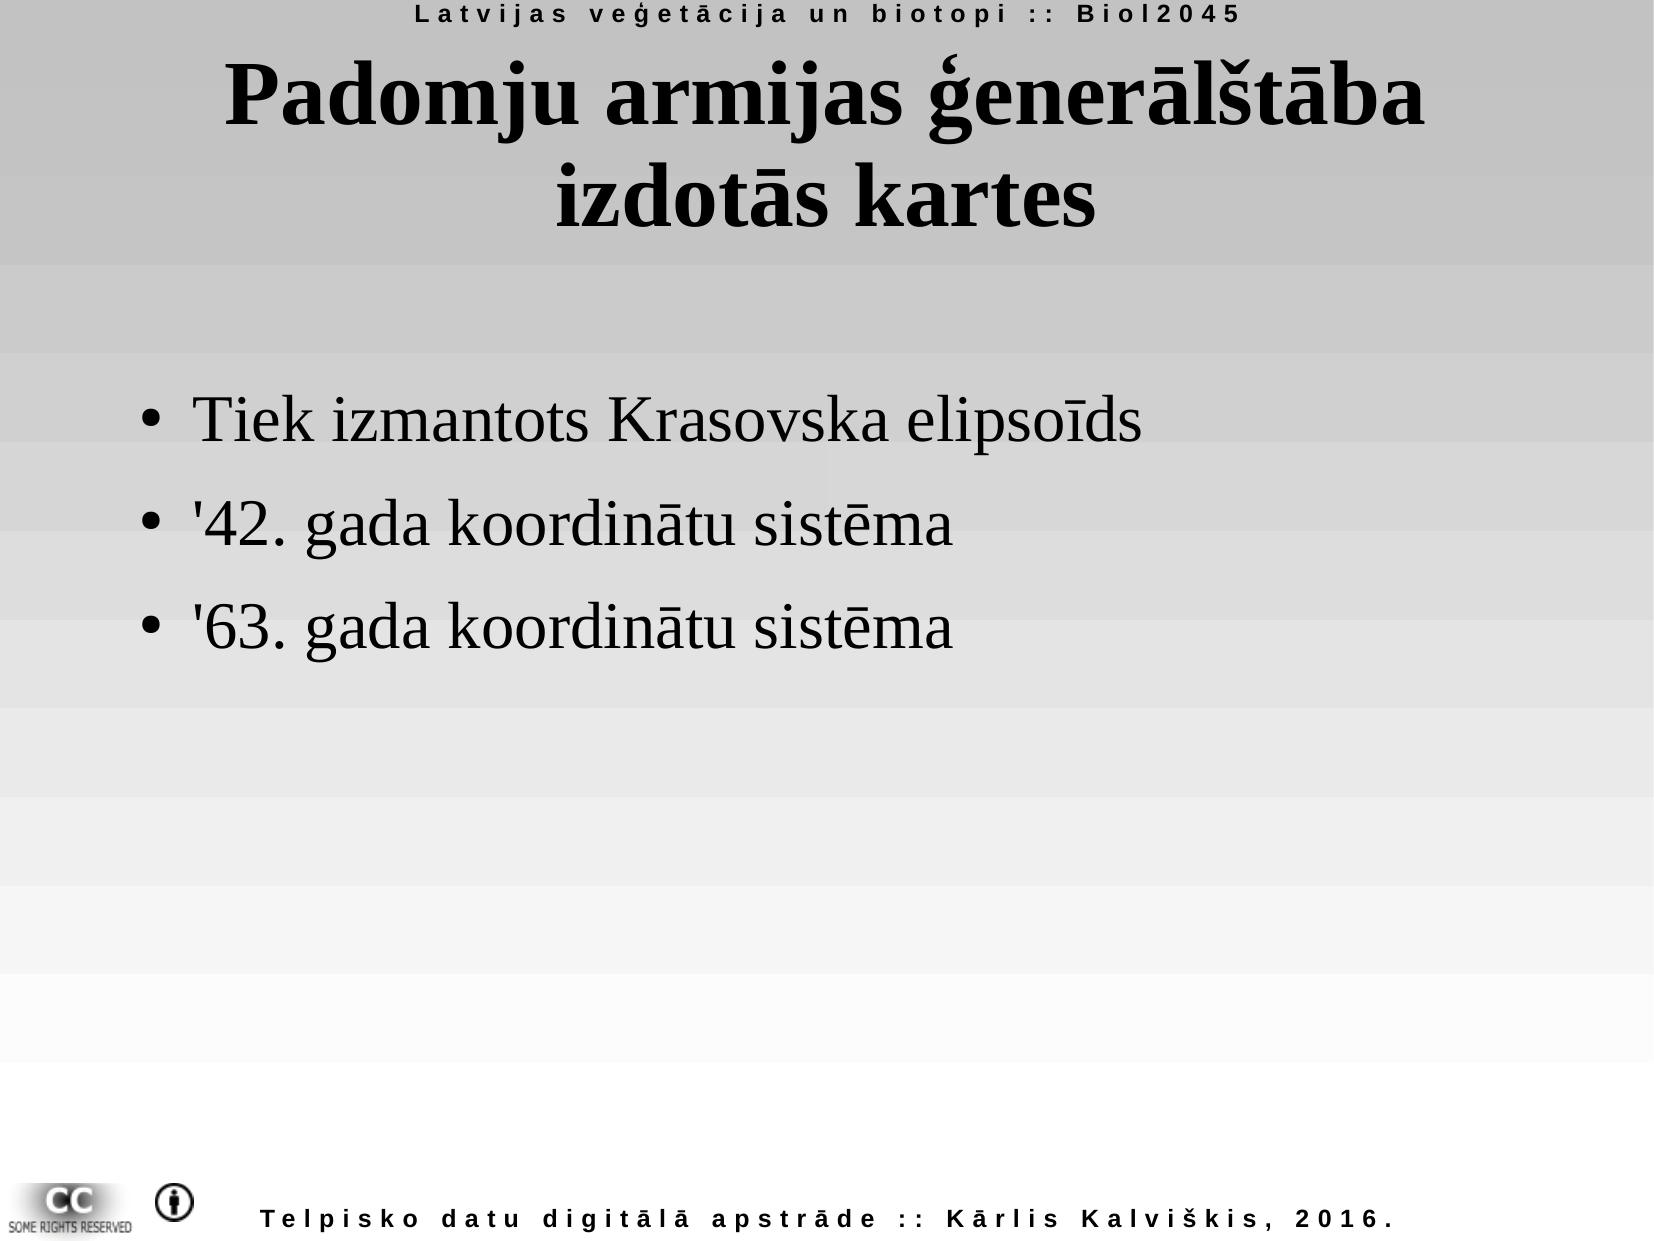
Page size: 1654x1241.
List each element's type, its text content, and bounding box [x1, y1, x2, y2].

title Padomju armijas ģenerālštāba izdotās kartes [0, 1, 1654, 287]
list Tiek izmantots Krasovska elipsoīds '42. gada koordinātu sistēma '63. gada koordinātu sistēma [121, 381, 1534, 1194]
picture [0, 287, 1654, 1241]
